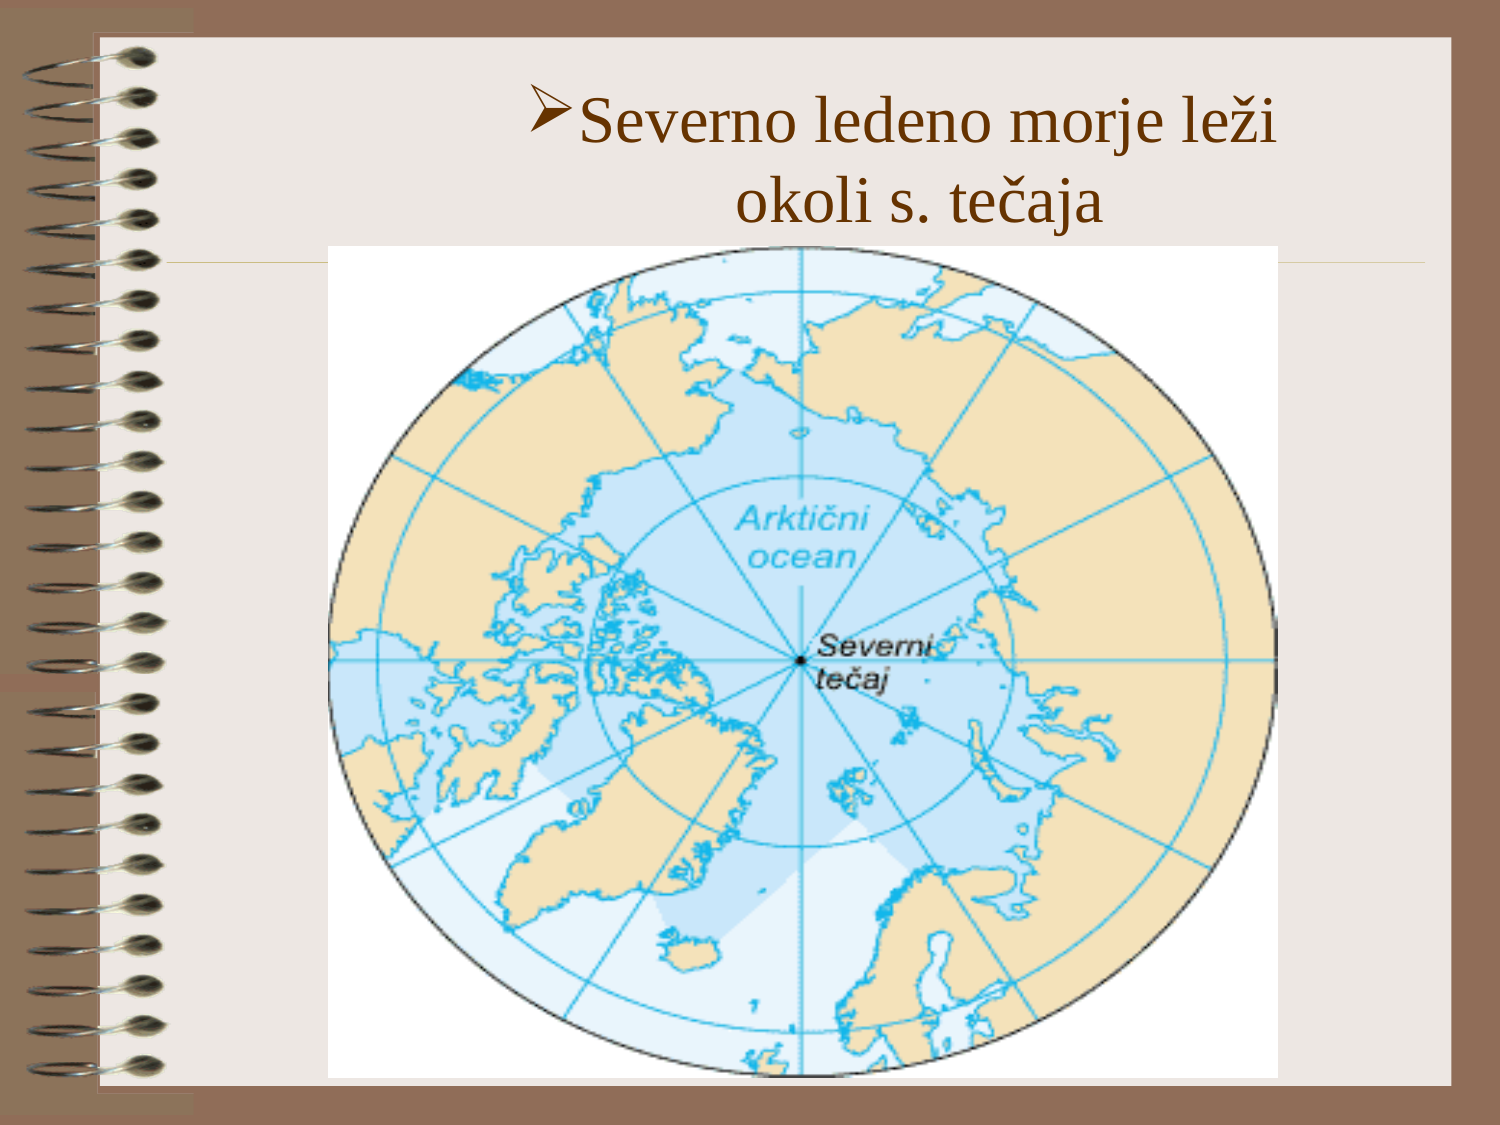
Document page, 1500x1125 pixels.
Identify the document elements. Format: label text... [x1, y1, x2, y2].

title Severno ledeno morje leži okoli s. tečaja [457, 82, 1349, 231]
picture [0, 8, 194, 674]
picture [328, 246, 1278, 1079]
picture [0, 692, 194, 1115]
